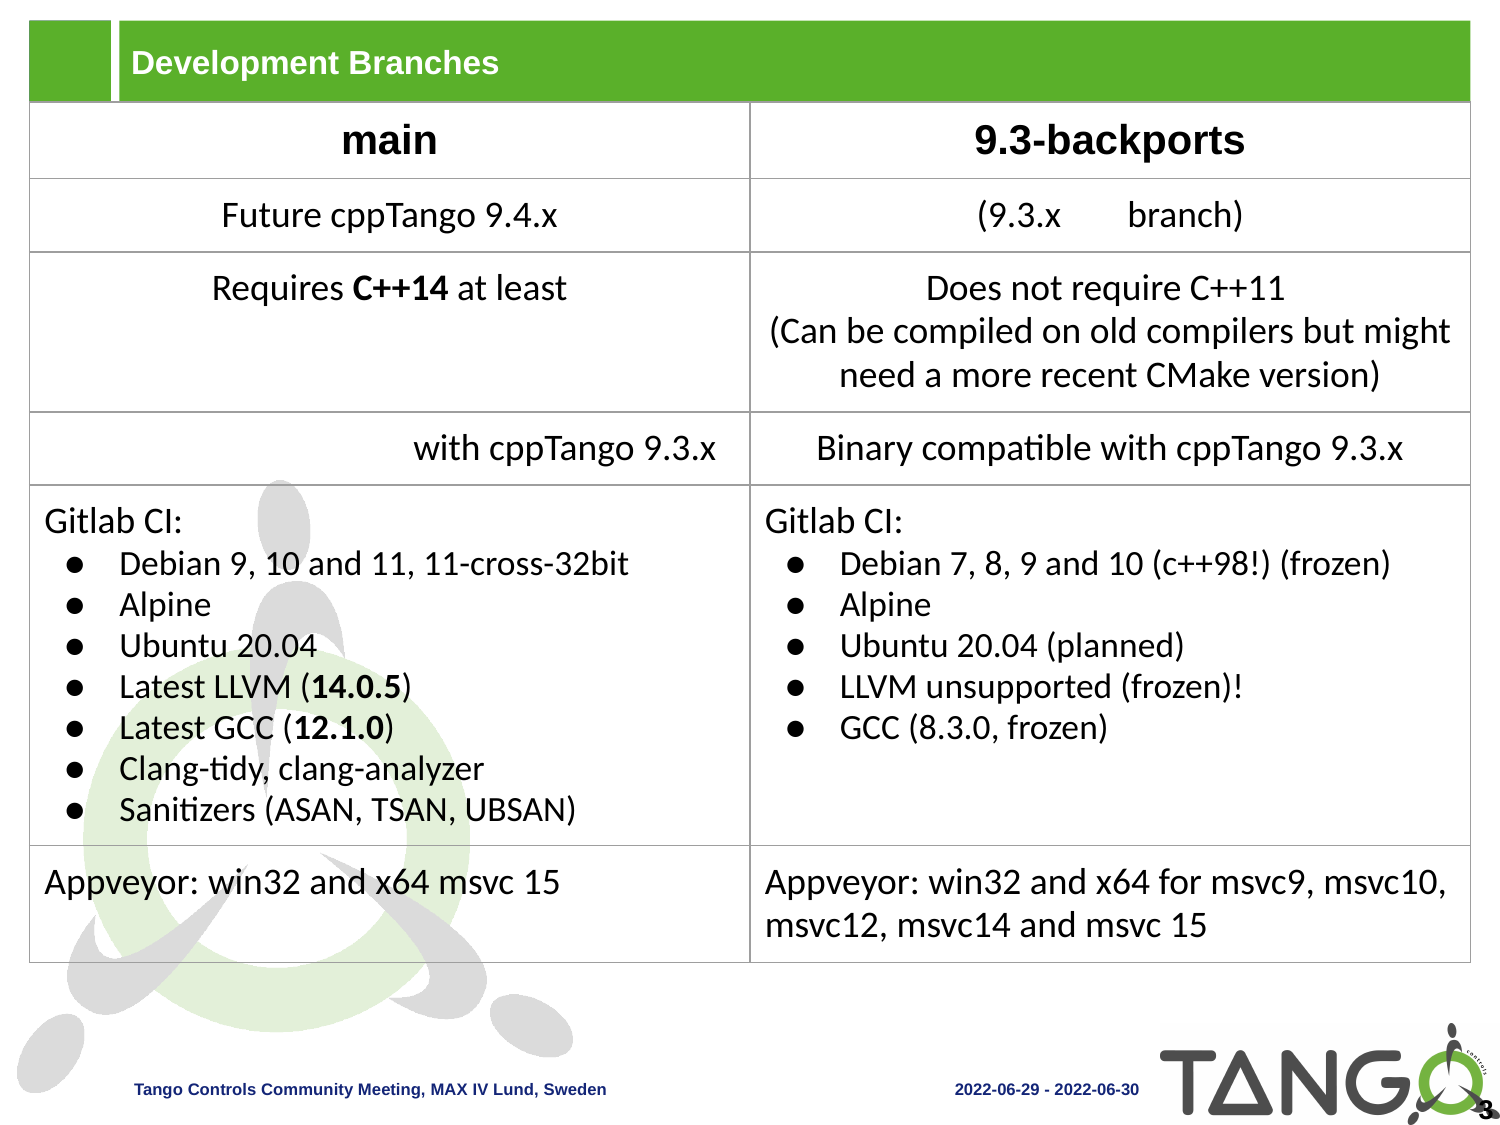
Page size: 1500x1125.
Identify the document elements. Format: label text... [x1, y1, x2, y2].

table_cell Binary compatible with cppTango 9.3.x [751, 413, 1470, 484]
table_header main [30, 103, 749, 178]
picture [17, 480, 573, 1093]
table_cell Appveyor: win32 and x64 for msvc9, msvc10, msvc12, msvc14 and msvc 15 [751, 846, 1470, 962]
picture [1160, 1023, 1500, 1125]
table_header 9.3-backports [751, 103, 1470, 178]
table_cell Requires C++14 at least [30, 253, 749, 411]
table_cell Future cppTango 9.4.x [30, 179, 749, 251]
table_cell Does not require C++11 (Can be compiled on old compilers but might need a more recent CMake version) [751, 253, 1470, 411]
slide_number <number> [1403, 1038, 1494, 1125]
table_cell Appveyor: win32 and x64 msvc 15 [30, 846, 749, 962]
table_cell Not binary compatible with cppTango 9.3.x [30, 413, 749, 484]
title Development Branches [119, 20, 1471, 101]
table_cell Gitlab CI: Debian 9, 10 and 11, 11-cross-32bit Alpine Ubuntu 20.04 Latest LLVM (14.0.5) Latest GCC (12.1.0) Clang-tidy, clang-analyzer Sanitizers (ASAN, TSAN, UBSAN) [30, 486, 749, 845]
table_cell Gitlab CI: Debian 7, 8, 9 and 10 (c++98!) (frozen) Alpine Ubuntu 20.04 (planned) LLVM unsupported (frozen)! GCC (8.3.0, frozen) [751, 486, 1470, 845]
table_cell (9.3.x LTS branch) [751, 179, 1470, 251]
